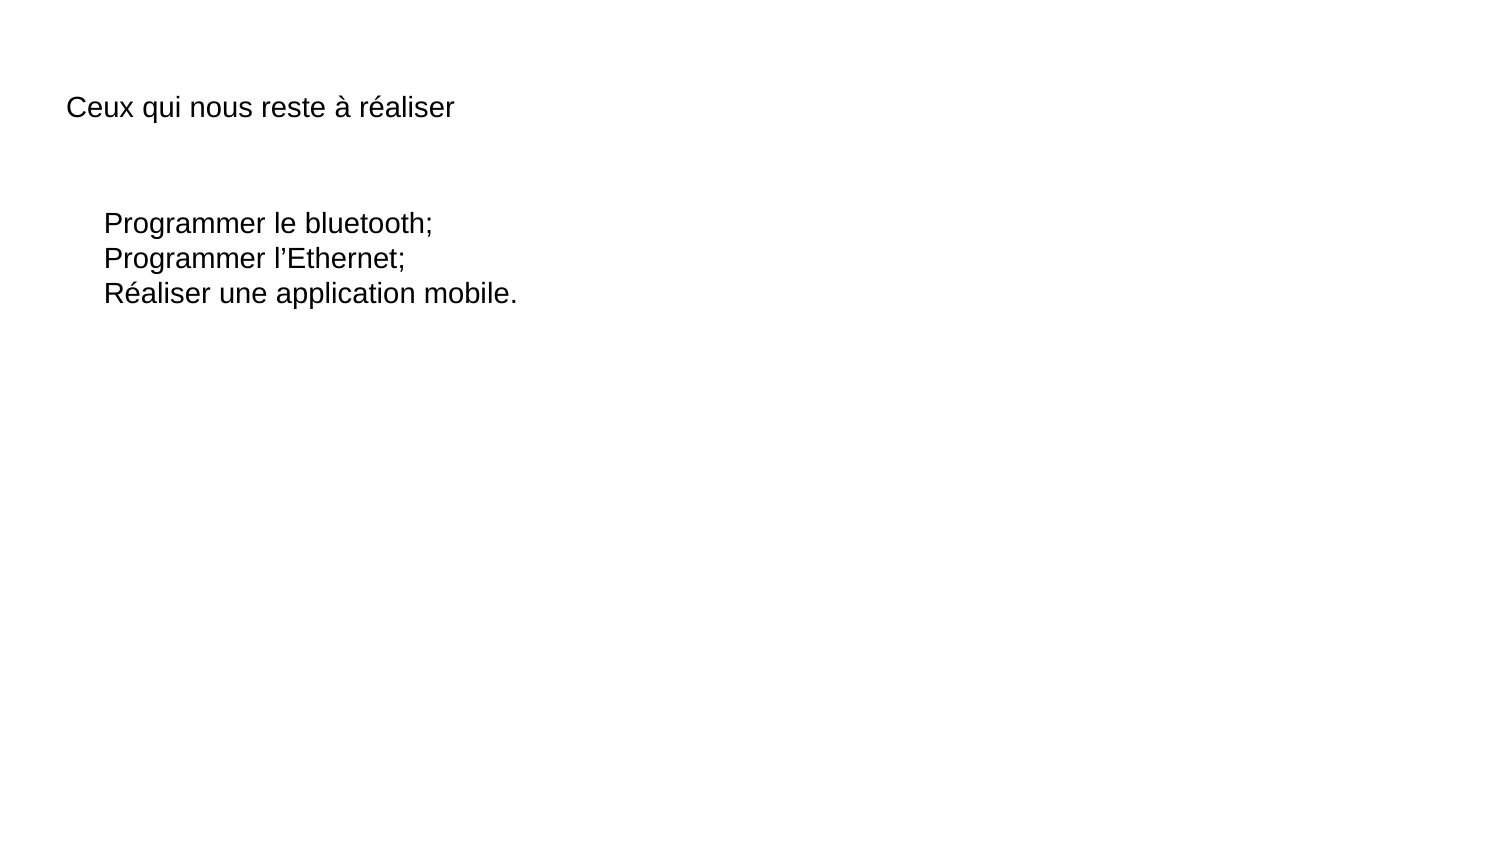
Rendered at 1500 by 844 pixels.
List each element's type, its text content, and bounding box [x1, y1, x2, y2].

list Programmer le bluetooth; Programmer l’Ethernet; Réaliser une application mobile. [51, 189, 1449, 750]
title Ceux qui nous reste à réaliser [51, 72, 1449, 167]
